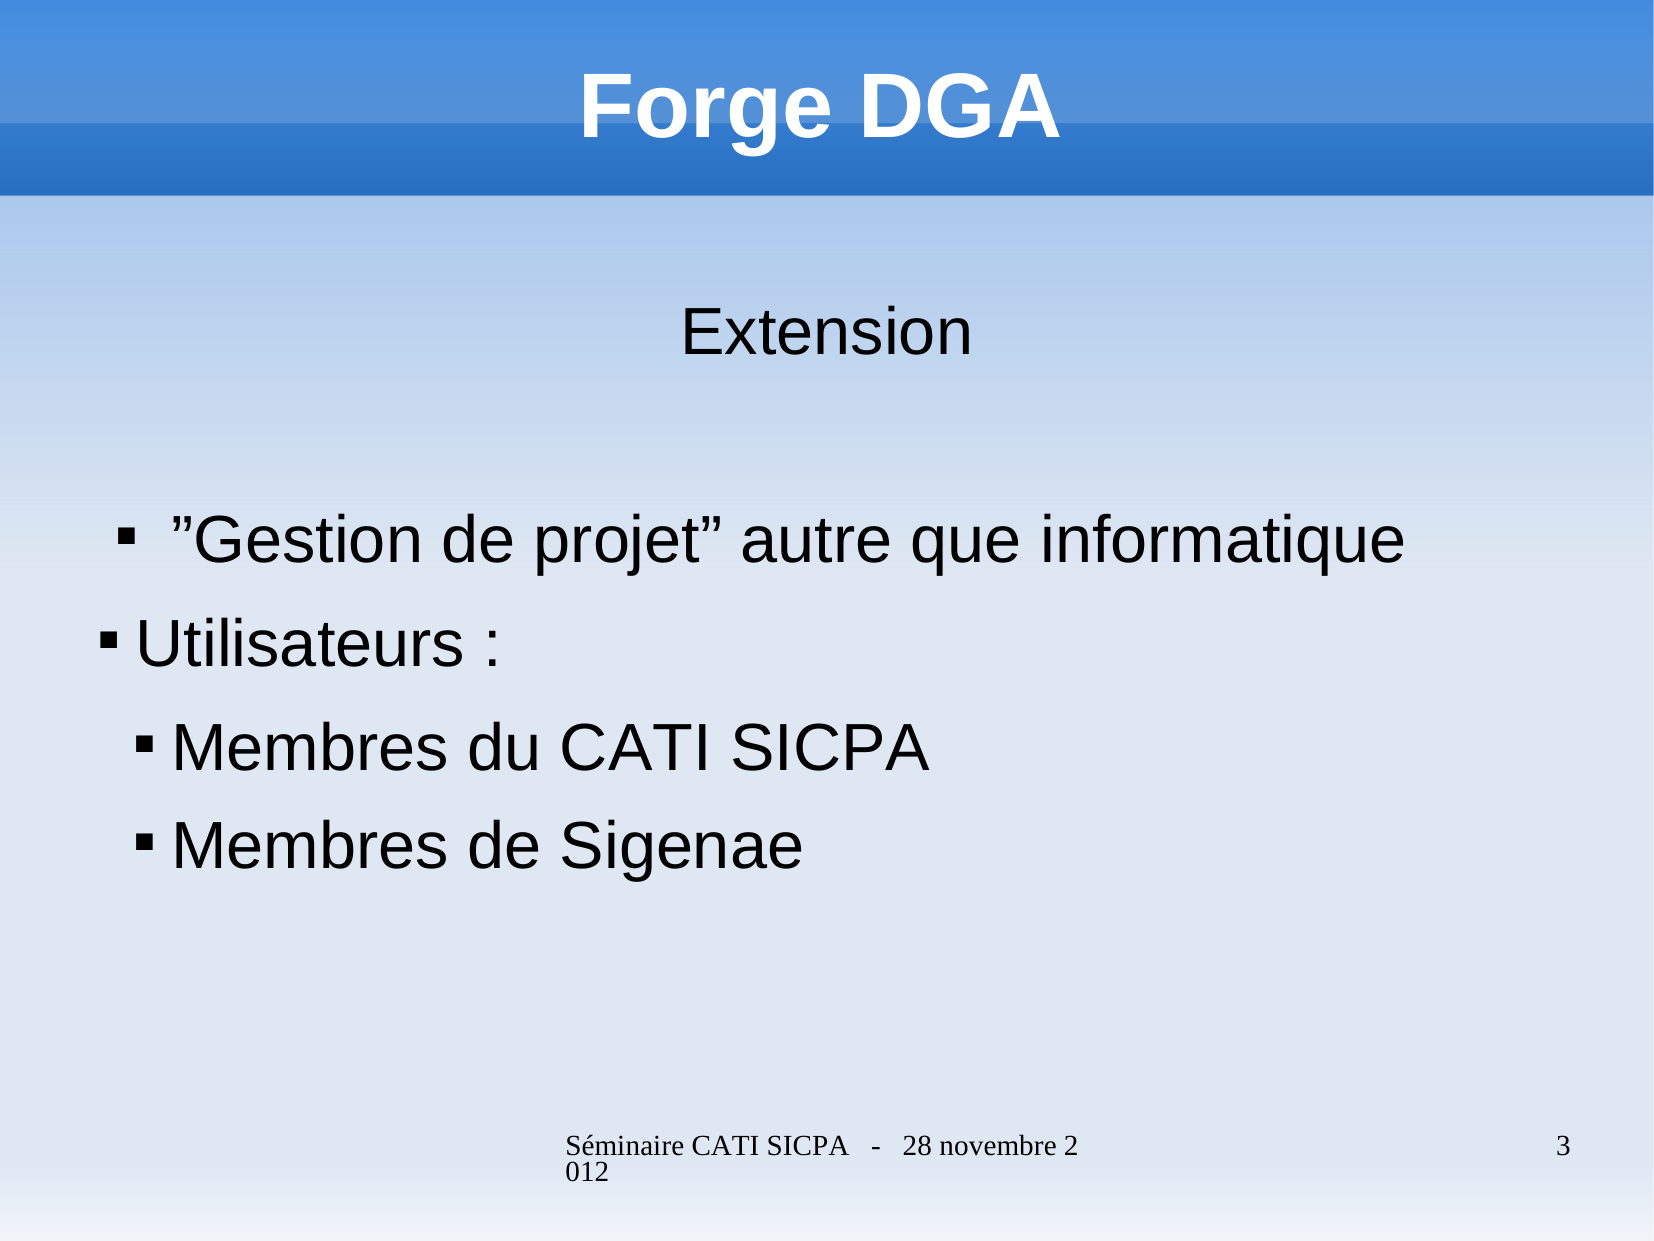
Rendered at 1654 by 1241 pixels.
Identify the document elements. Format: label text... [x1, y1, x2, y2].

title Forge DGA [76, 0, 1565, 208]
picture [0, 0, 1654, 1241]
list Extension ”Gestion de projet” autre que informatique Utilisateurs : Membres du CATI SICPA Membres de Sigenae [100, 290, 1536, 993]
